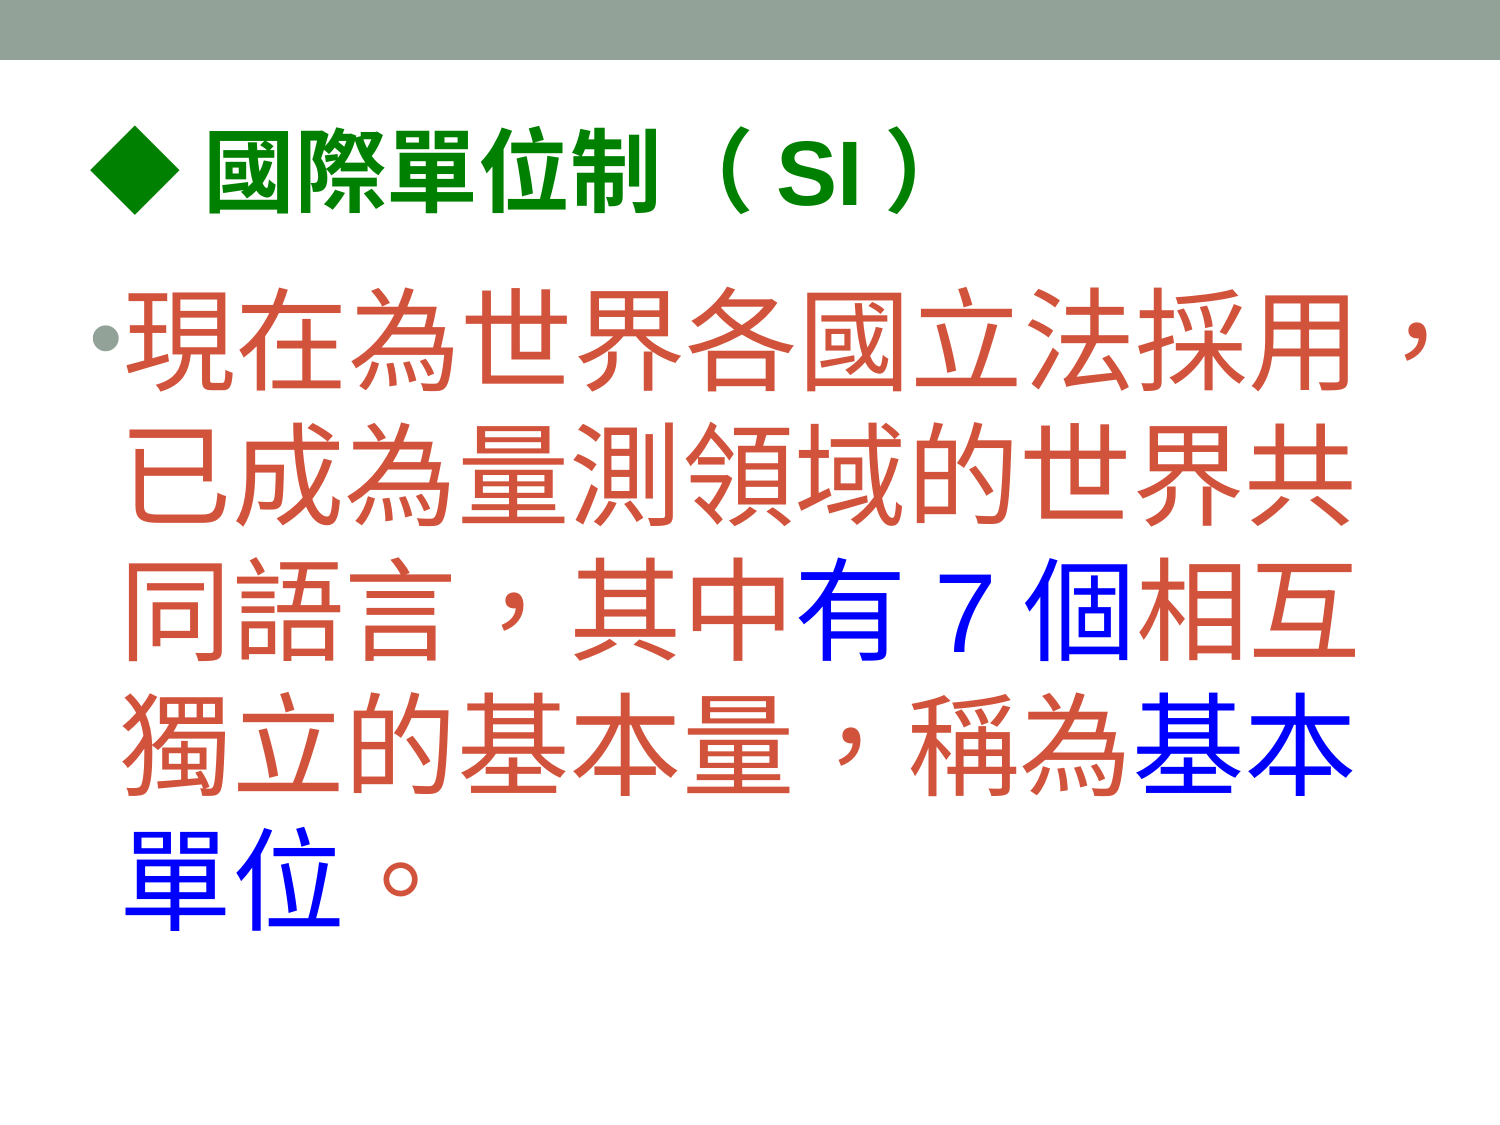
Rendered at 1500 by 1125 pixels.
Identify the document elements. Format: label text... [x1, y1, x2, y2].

title ◆國際單位制（SI） [75, 87, 1426, 250]
list 現在為世界各國立法採用，已成為量測領域的世界共同語言，其中有7個相互獨立的基本量，稱為基本單位。 [75, 262, 1426, 1063]
